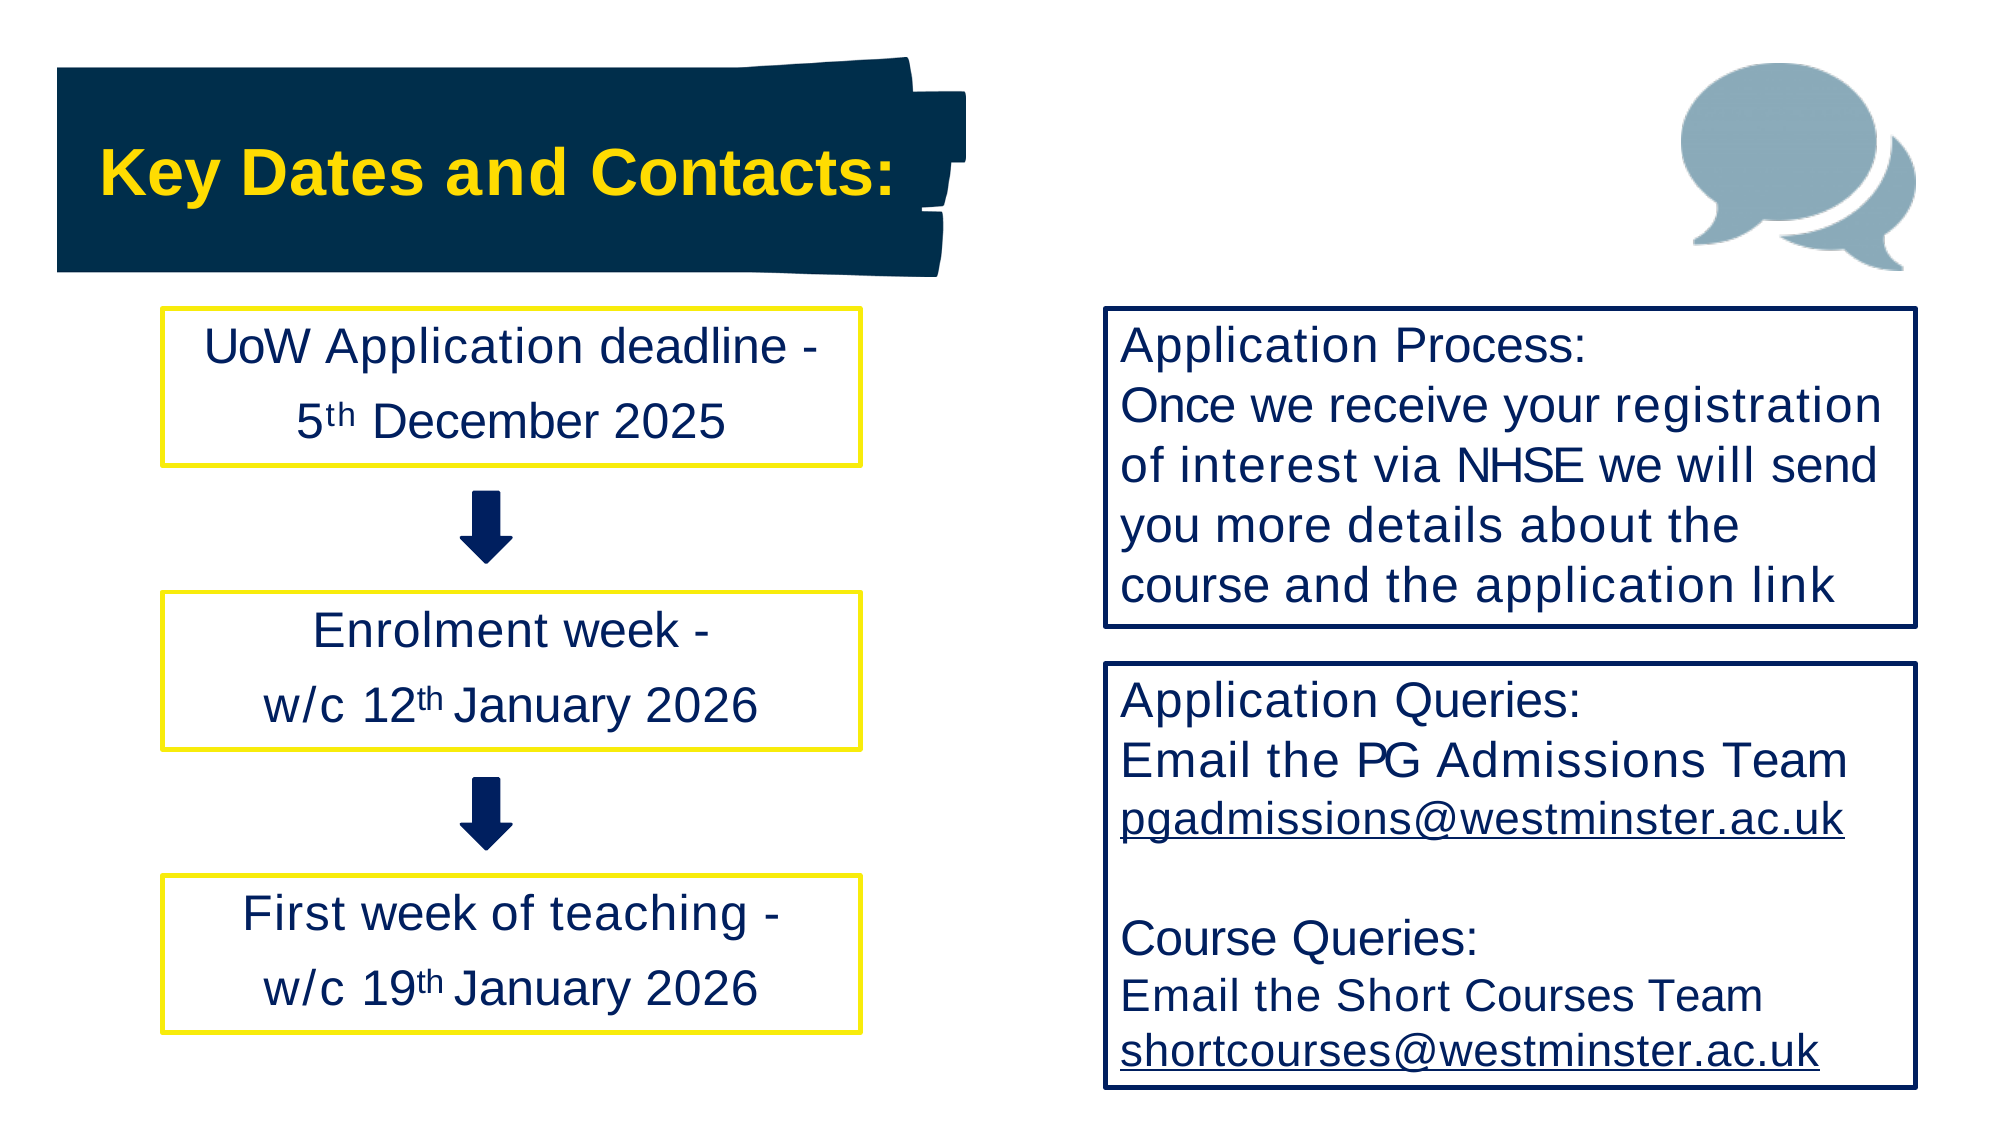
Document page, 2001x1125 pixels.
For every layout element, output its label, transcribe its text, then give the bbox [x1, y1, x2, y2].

picture [1681, 63, 1916, 271]
text_box [467, 494, 505, 559]
text_box First week of teaching - w/c 19th January 2026 [162, 875, 861, 1033]
text_box Enrolment week - w/c 12th January 2026 [162, 591, 861, 750]
title Key Dates and Contacts: [70, 77, 927, 250]
text_box Application Process: Once we receive your registration of interest via NHSE we will send you more details about the course and the application link [1105, 308, 1916, 627]
text_box Application Queries: Email the PG Admissions Team pgadmissions@westminster.ac.uk Course Queries: Email the Short Courses Team shortcourses@westminster.ac.uk [1105, 663, 1916, 1088]
text_box UoW Application deadline - 5th December 2025 [162, 308, 861, 466]
text_box [467, 781, 506, 846]
picture [57, 57, 966, 277]
